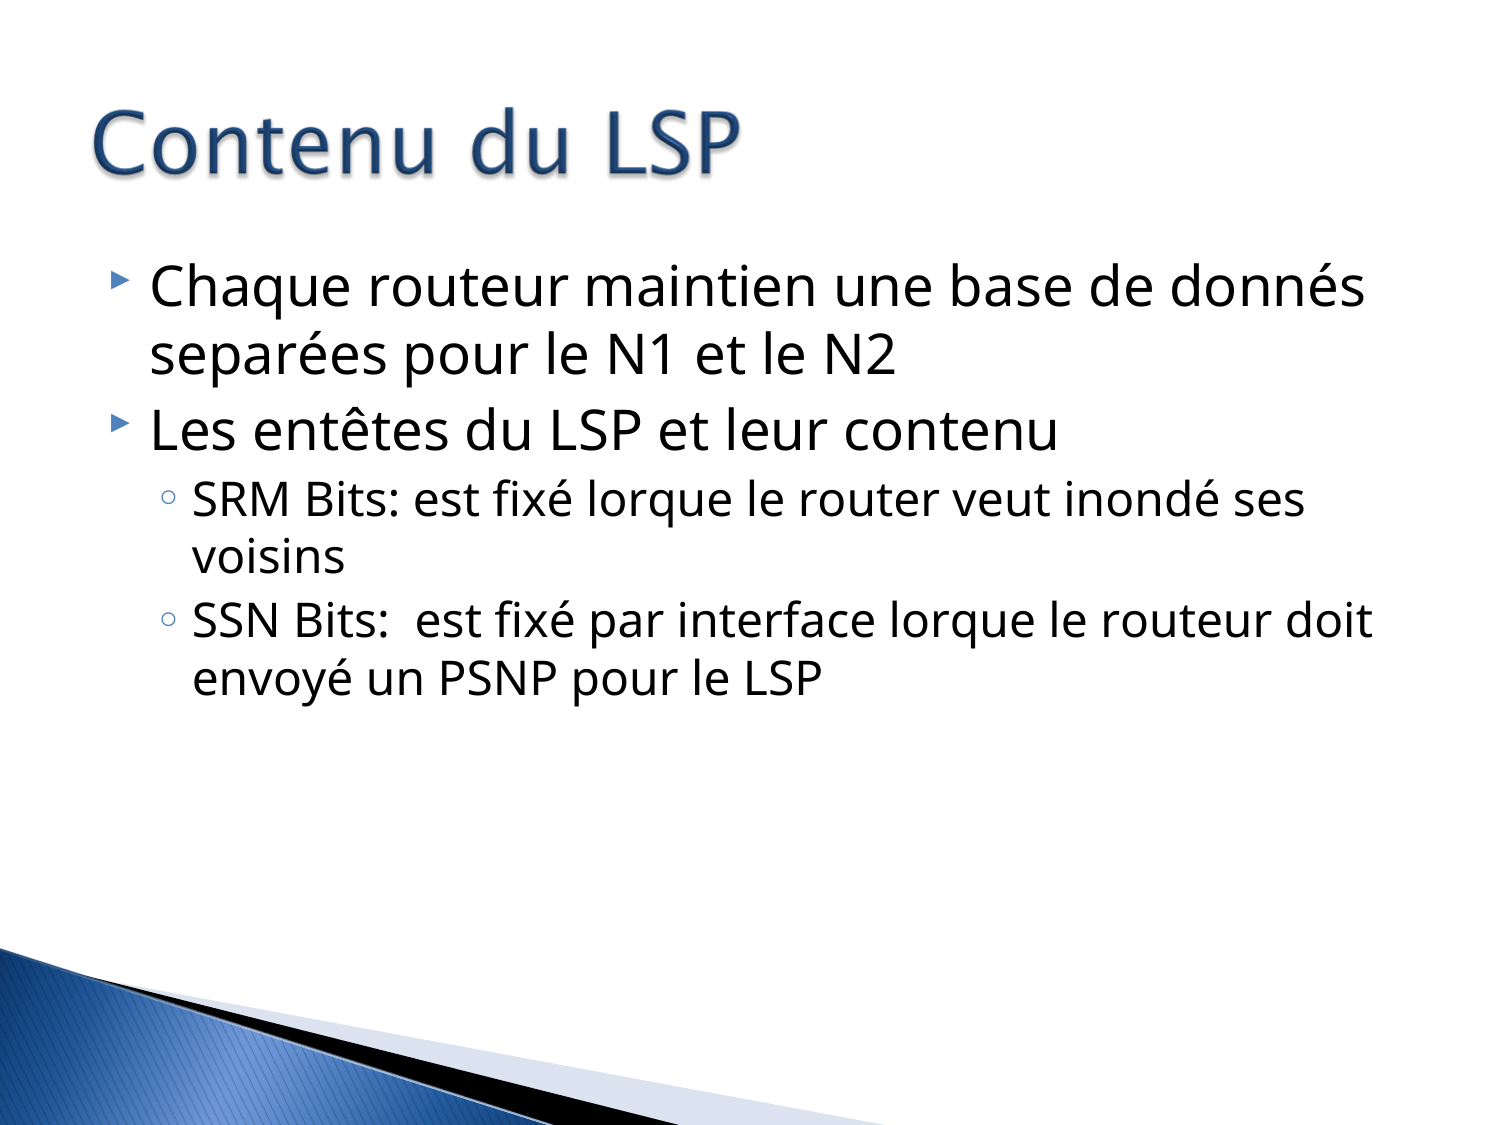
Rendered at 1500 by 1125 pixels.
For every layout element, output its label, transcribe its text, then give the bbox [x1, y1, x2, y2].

list Chaque routeur maintien une base de donnés separées pour le N1 et le N2 Les entêtes du LSP et leur contenu SRM Bits: est fixé lorque le router veut inondé ses voisins SSN Bits: est fixé par interface lorque le routeur doit envoyé un PSNP pour le LSP [75, 242, 1426, 986]
text_box [75, 45, 1426, 234]
picture [0, 947, 559, 1125]
